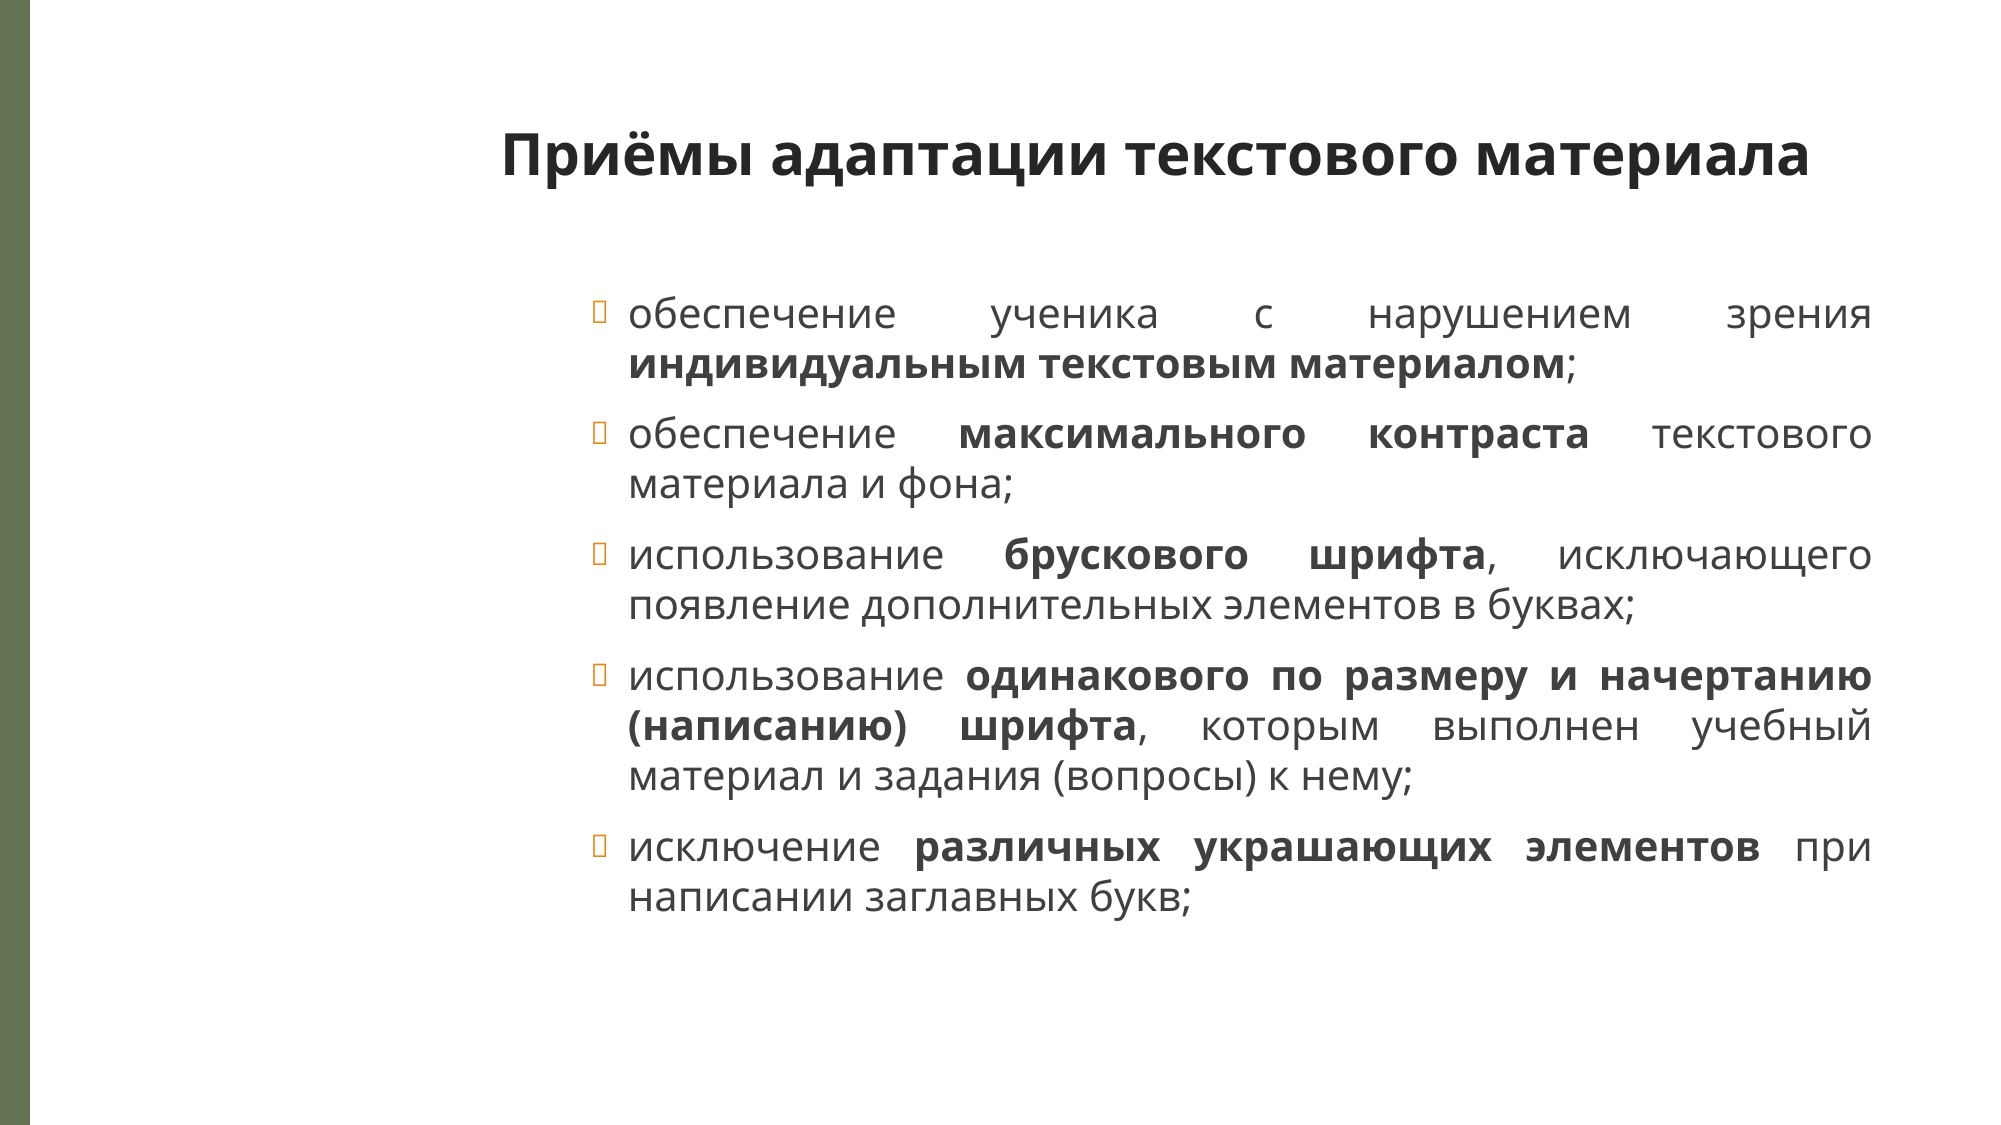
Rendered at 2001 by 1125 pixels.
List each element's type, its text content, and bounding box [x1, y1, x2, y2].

list обеспечение ученика с нарушением зрения индивидуальным текстовым материалом; обеспечение максимального контраста текстового материала и фона; использование брускового шрифта, исключающего появление дополнительных элементов в буквах; использование одинакового по размеру и начертанию (написанию) шрифта, которым выполнен учебный материал и задания (вопросы) к нему; исключение различных украшающих элементов при написании заглавных букв; [425, 205, 1888, 999]
title Приёмы адаптации текстового материала [425, 102, 1888, 205]
